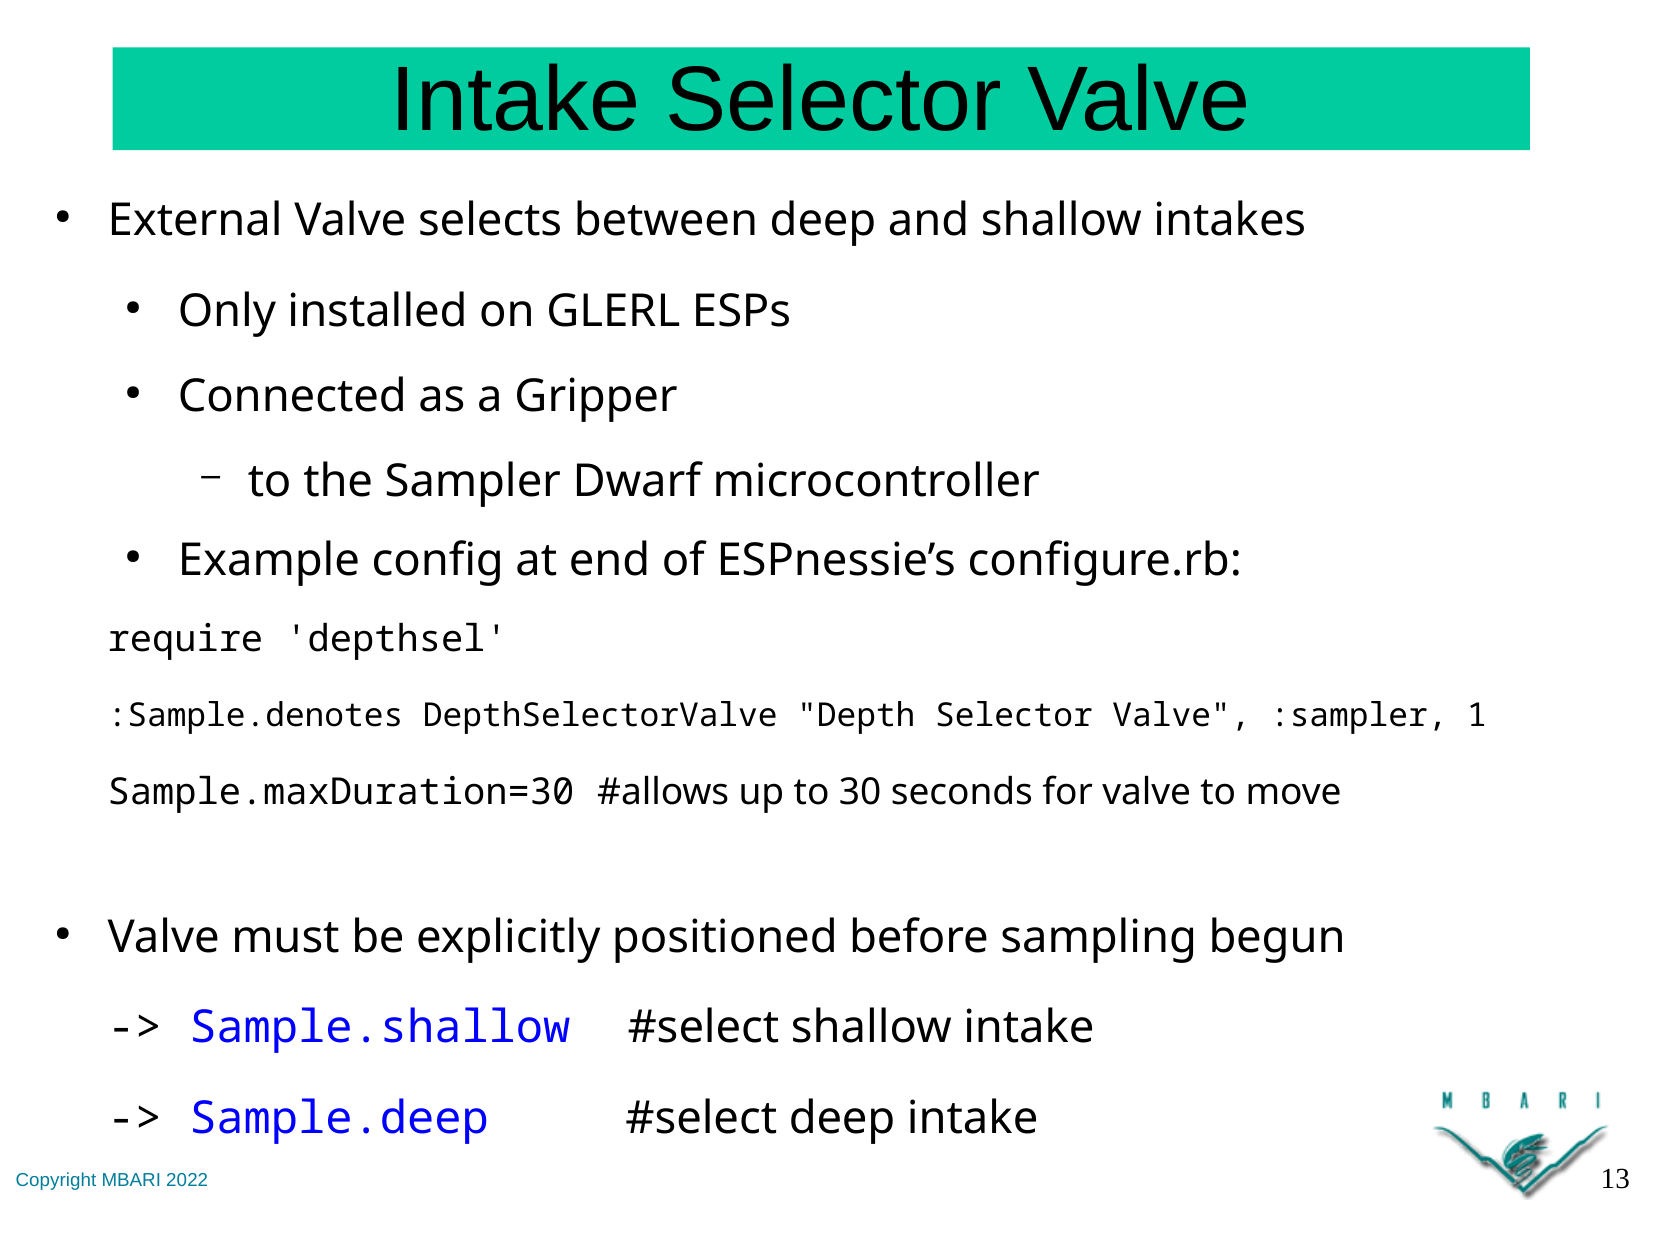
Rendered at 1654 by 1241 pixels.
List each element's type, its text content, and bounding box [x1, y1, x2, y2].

picture [1426, 1156, 1613, 1200]
list External Valve selects between deep and shallow intakes Only installed on GLERL ESPs Connected as a Gripper to the Sampler Dwarf microcontroller Example config at end of ESPnessie’s configure.rb: require 'depthsel' :Sample.denotes DepthSelectorValve "Depth Selector Valve", :sampler, 1 Sample.maxDuration=30 #allows up to 30 seconds for valve to move Valve must be explicitly positioned before sampling begun -> Sample.shallow #select shallow intake -> Sample.deep #select deep intake [37, 187, 1613, 1156]
title Intake Selector Valve [112, 47, 1530, 151]
